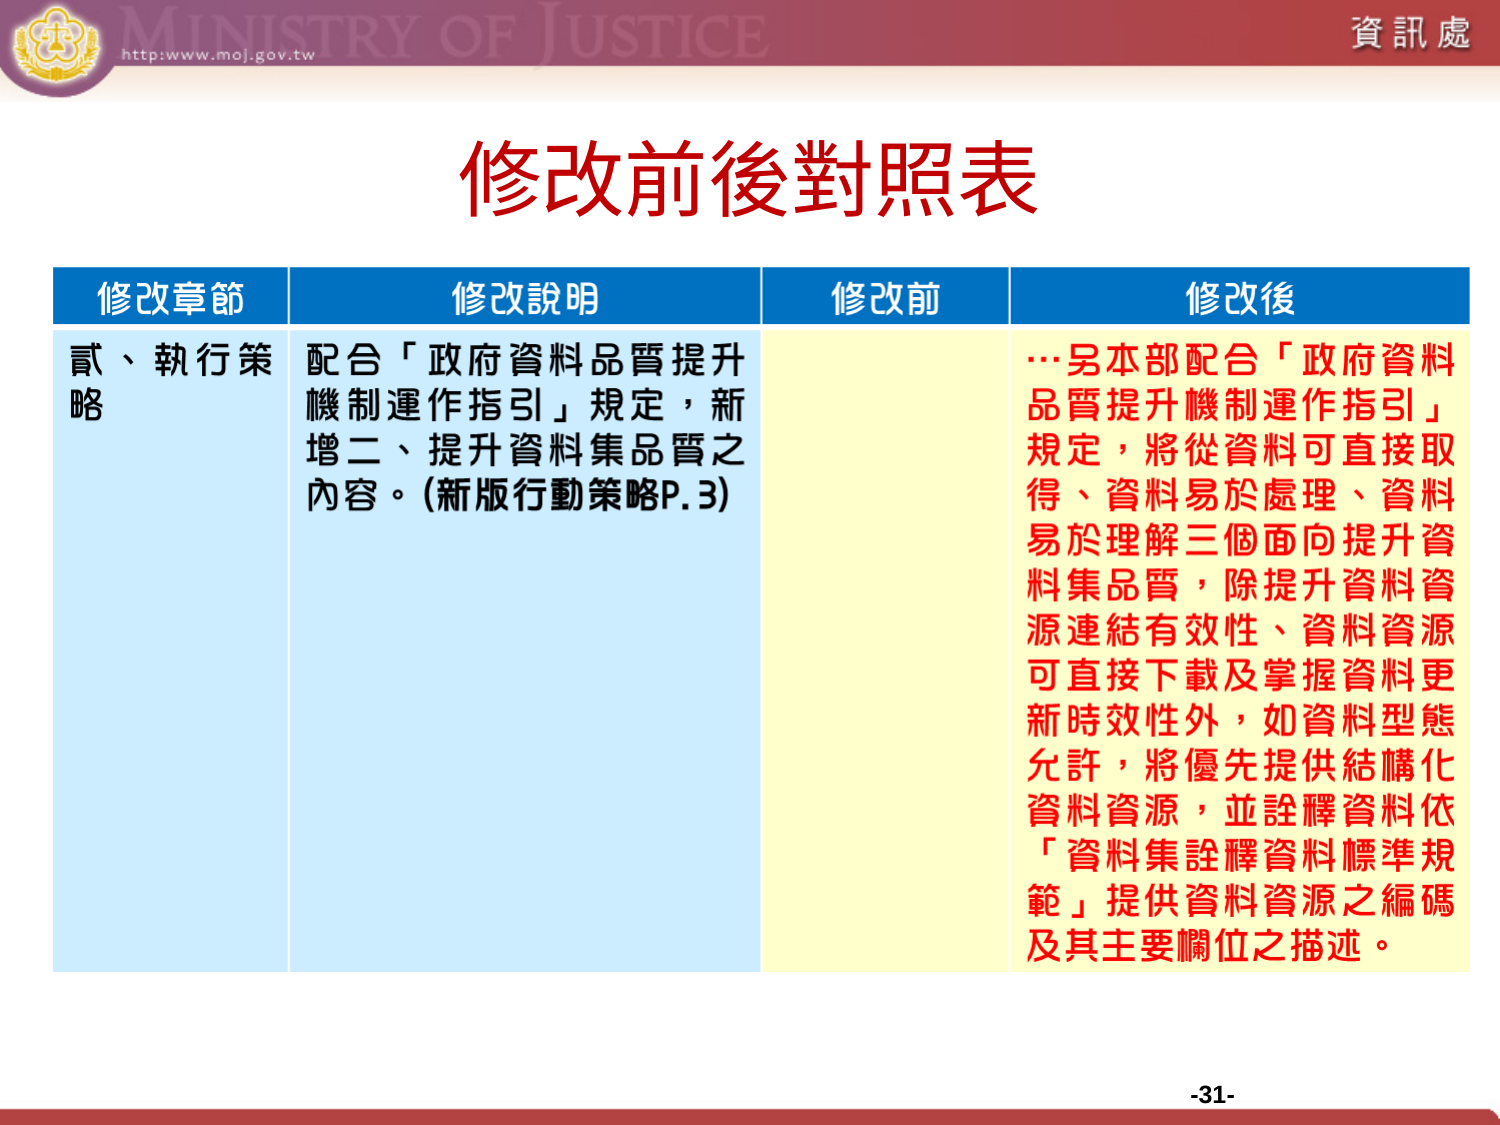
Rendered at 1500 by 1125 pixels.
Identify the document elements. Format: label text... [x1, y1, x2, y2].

picture [52, 262, 1471, 991]
text_box -31- [1175, 1070, 1488, 1109]
title 修改前後對照表 [112, 101, 1388, 252]
